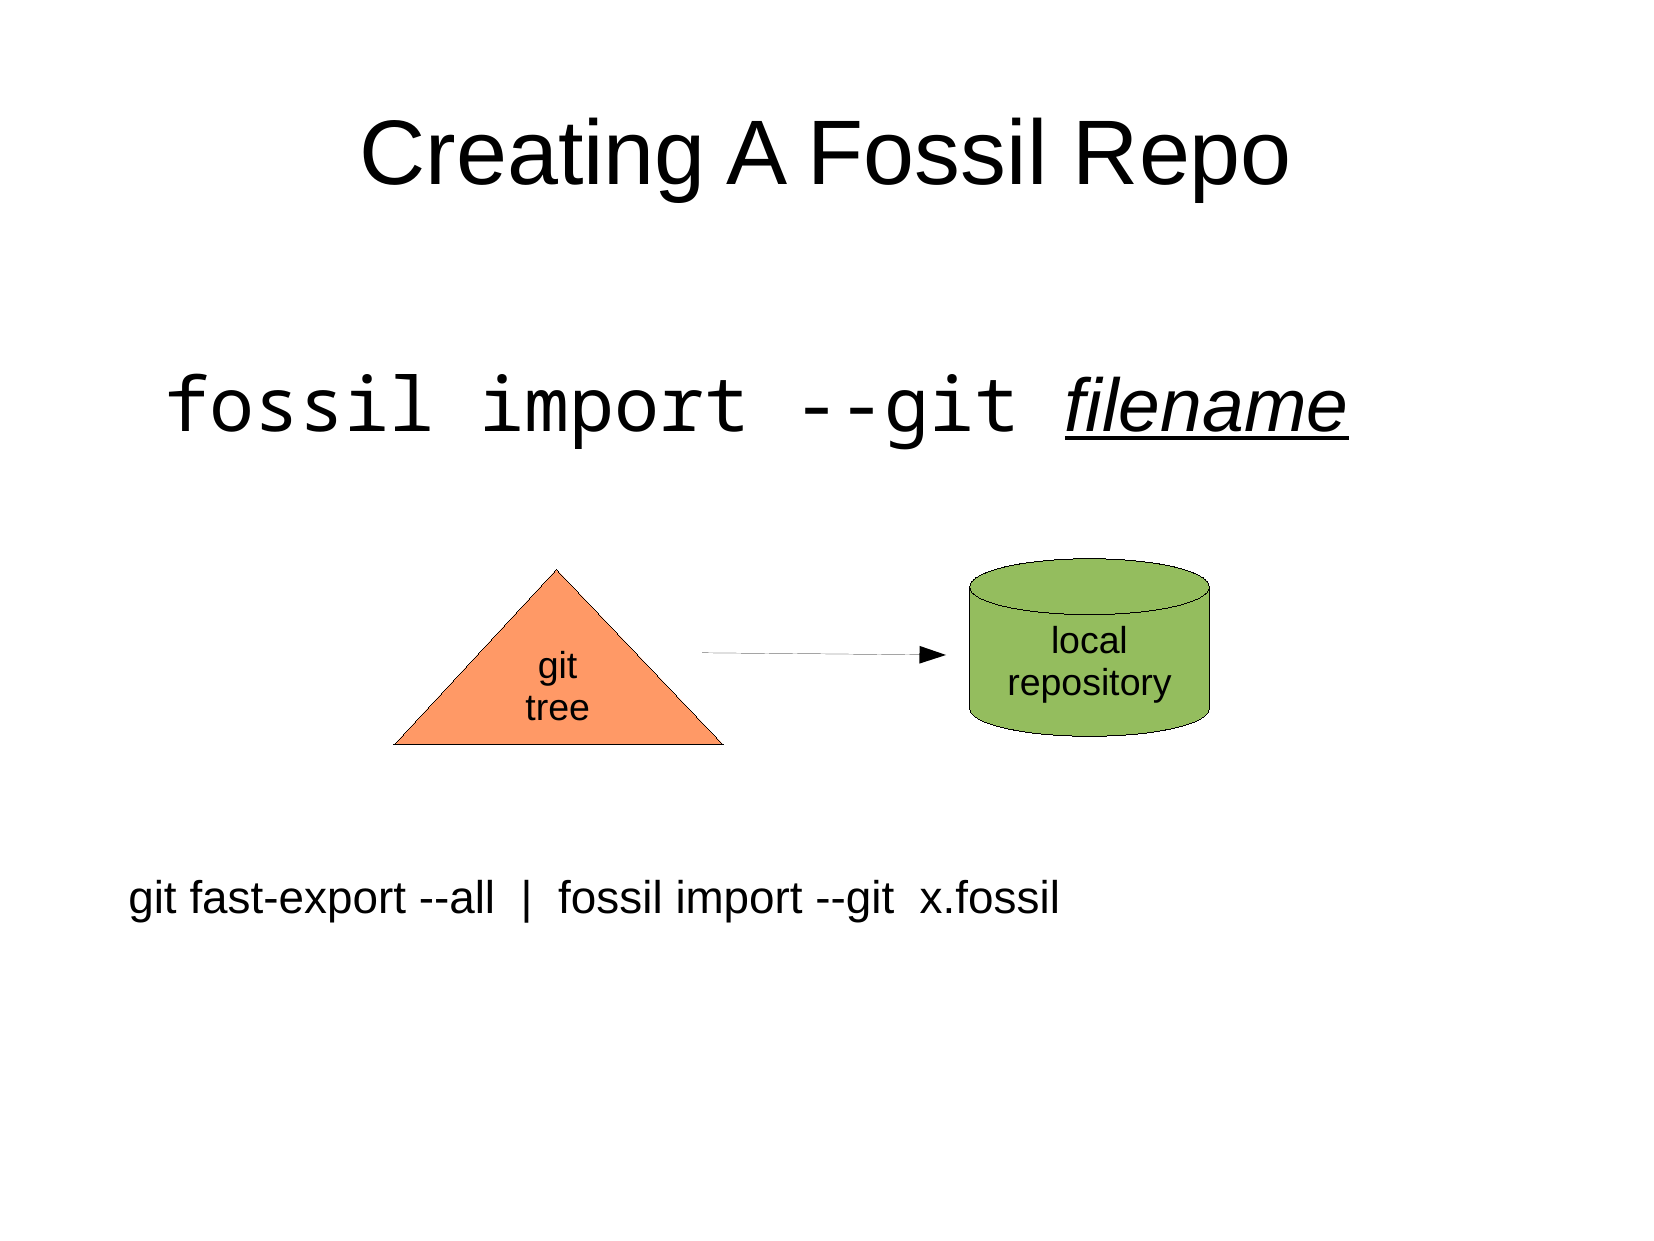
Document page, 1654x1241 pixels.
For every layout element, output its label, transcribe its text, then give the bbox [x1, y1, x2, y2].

text_box local repository [969, 558, 1210, 737]
text_box git fast-export --all | fossil import --git x.fossil [113, 864, 1075, 933]
text_box fossil import --git filename [149, 344, 1364, 446]
text_box git tree [393, 569, 724, 745]
title Creating A Fossil Repo [82, 56, 1571, 250]
